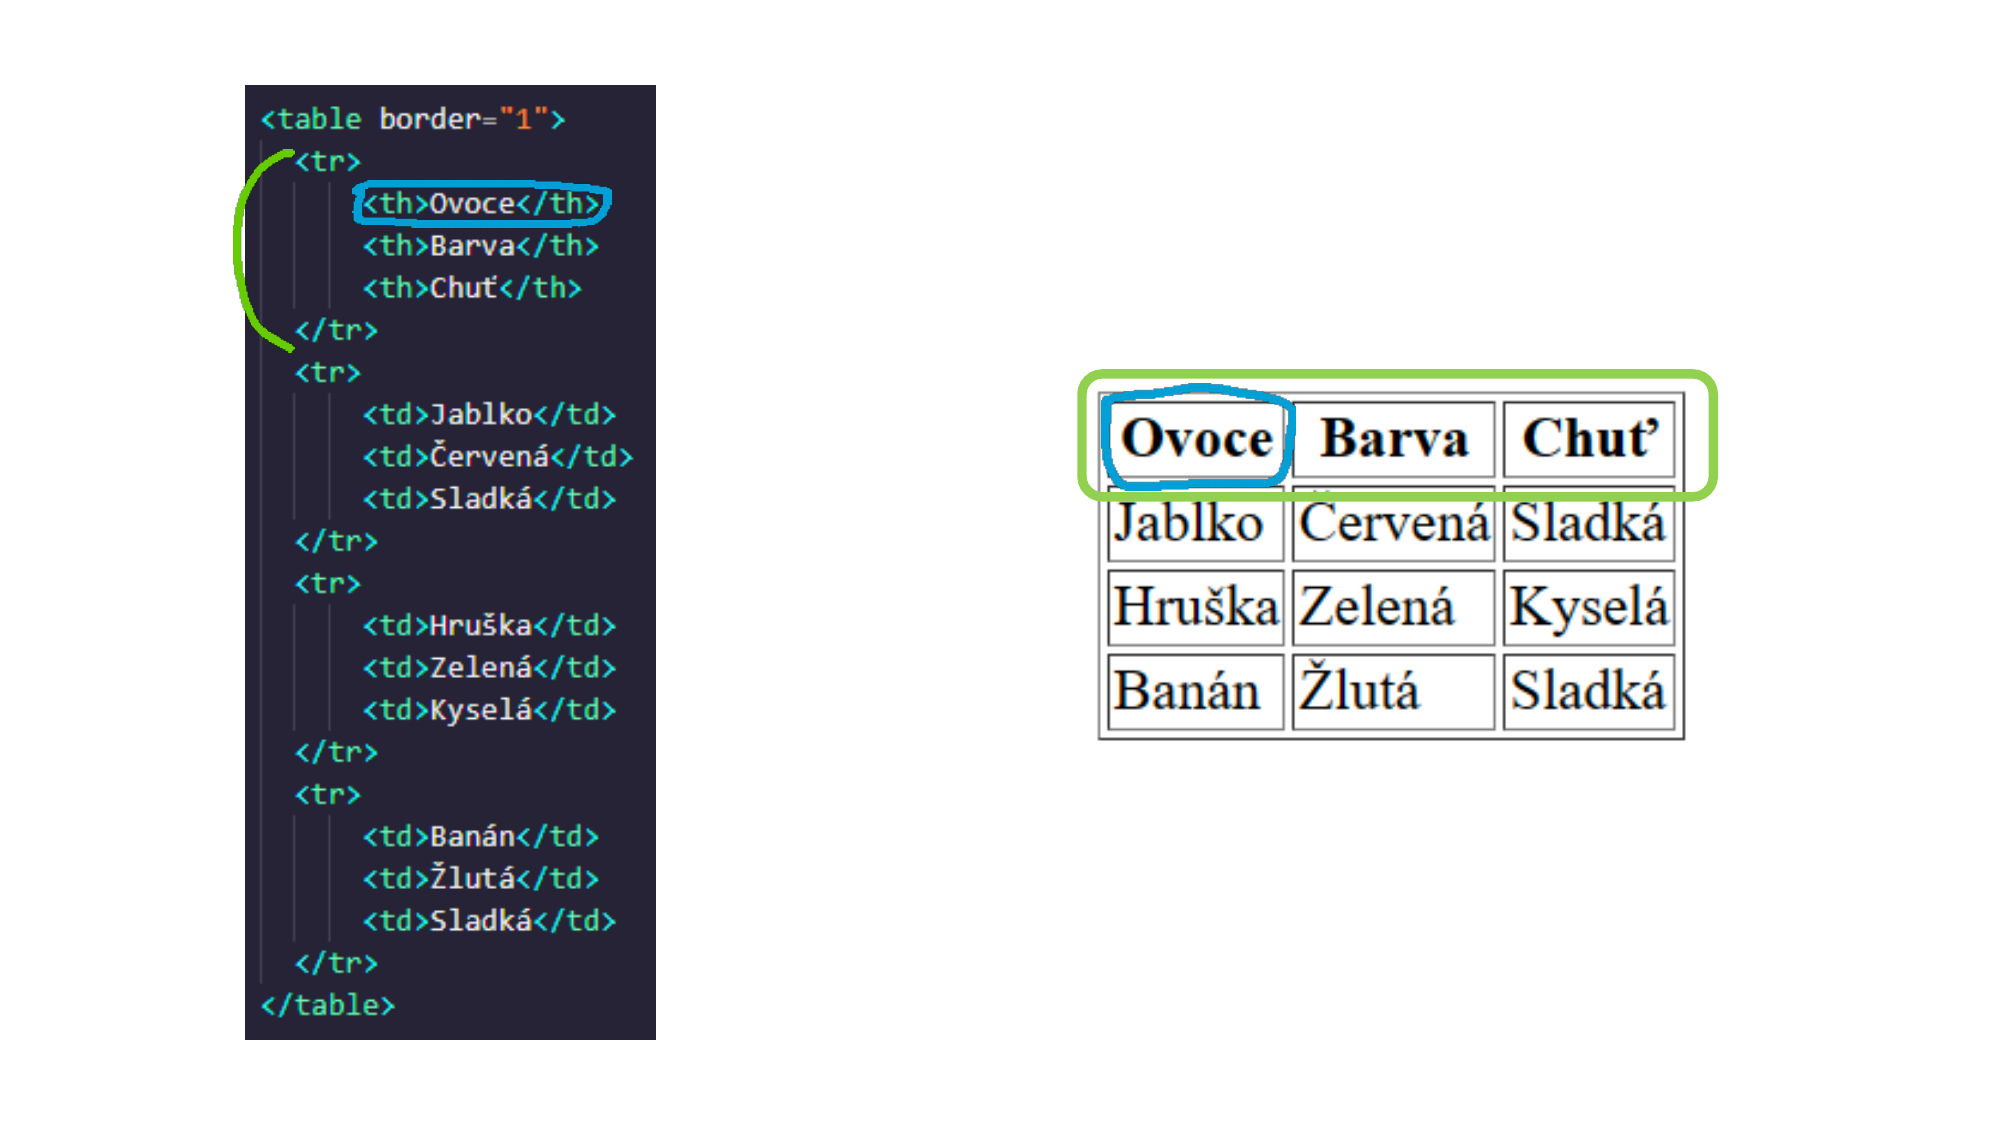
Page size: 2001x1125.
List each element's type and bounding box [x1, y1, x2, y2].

picture [1077, 373, 1087, 388]
picture [233, 85, 656, 1040]
picture [1077, 483, 1705, 753]
picture [1110, 392, 1288, 482]
picture [1087, 379, 1705, 492]
